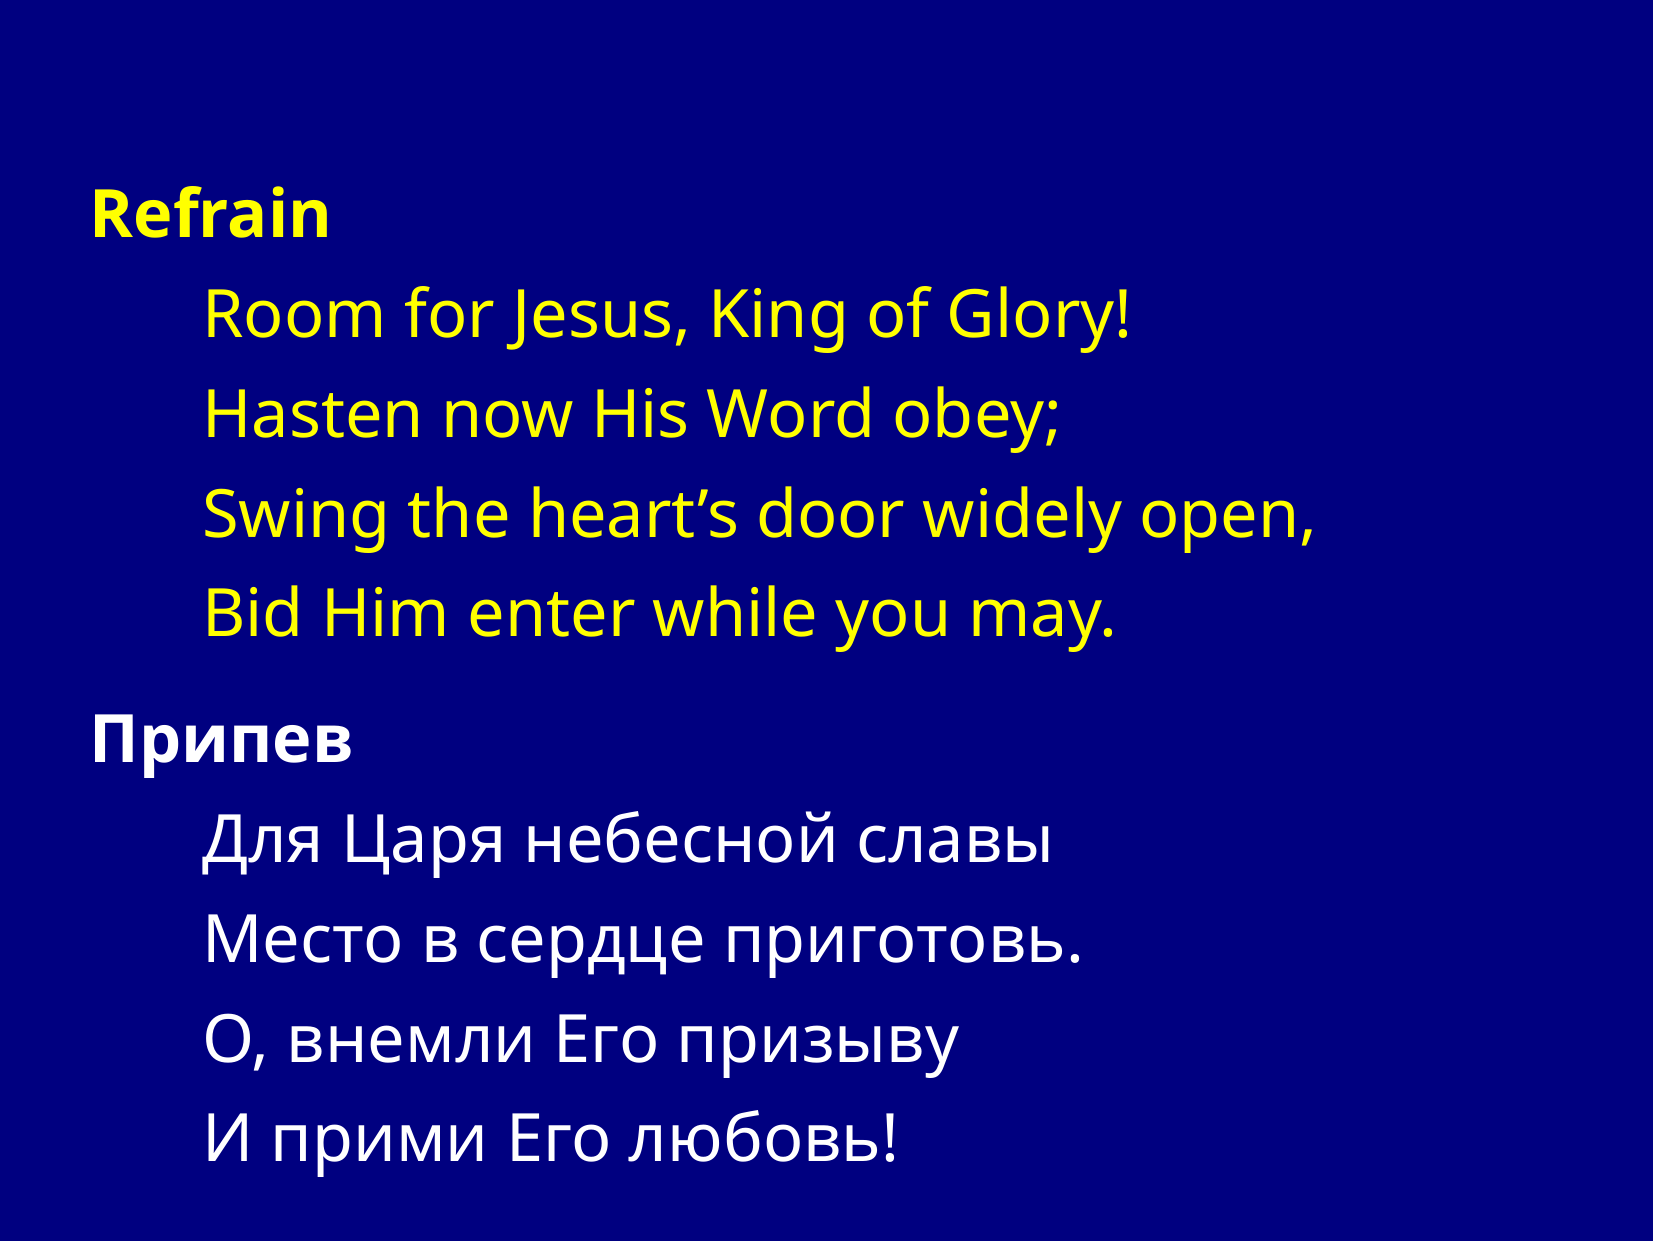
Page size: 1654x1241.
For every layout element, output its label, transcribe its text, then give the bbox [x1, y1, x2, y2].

text_box Refrain Room for Jesus, King of Glory! Hasten now His Word obey; Swing the heart’s door widely open, Bid Him enter while you may. [75, 150, 1576, 638]
text_box Припев Для Царя небесной славы Место в сердце приготовь. О, внемли Его призыву И прими Его любовь! [75, 675, 1576, 1163]
